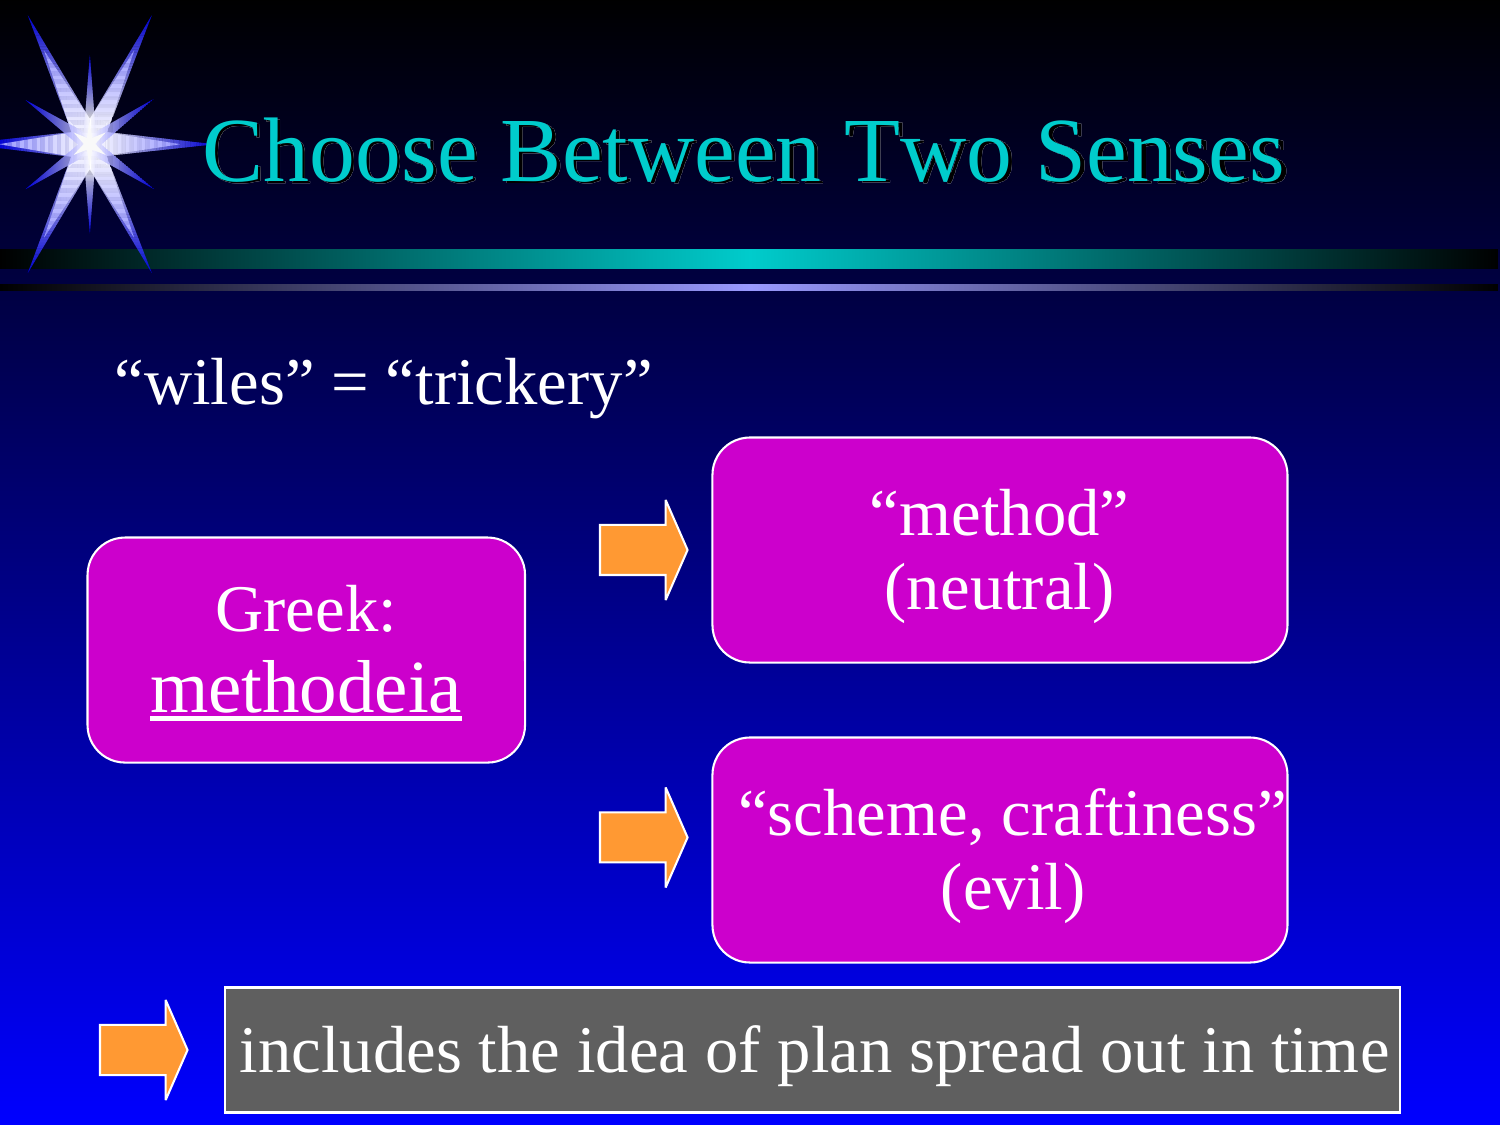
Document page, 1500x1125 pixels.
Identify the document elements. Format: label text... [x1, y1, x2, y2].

text_box “method” (neutral) [712, 437, 1288, 663]
title Choose Between Two Senses [187, 56, 1463, 244]
text_box “wiles” = “trickery” [99, 337, 751, 427]
text_box [99, 999, 188, 1101]
text_box [600, 787, 688, 888]
text_box [600, 499, 688, 601]
text_box “scheme, craftiness” (evil) [712, 737, 1288, 963]
text_box includes the idea of plan spread out in time [224, 987, 1400, 1113]
text_box Greek: methodeia [87, 537, 526, 763]
